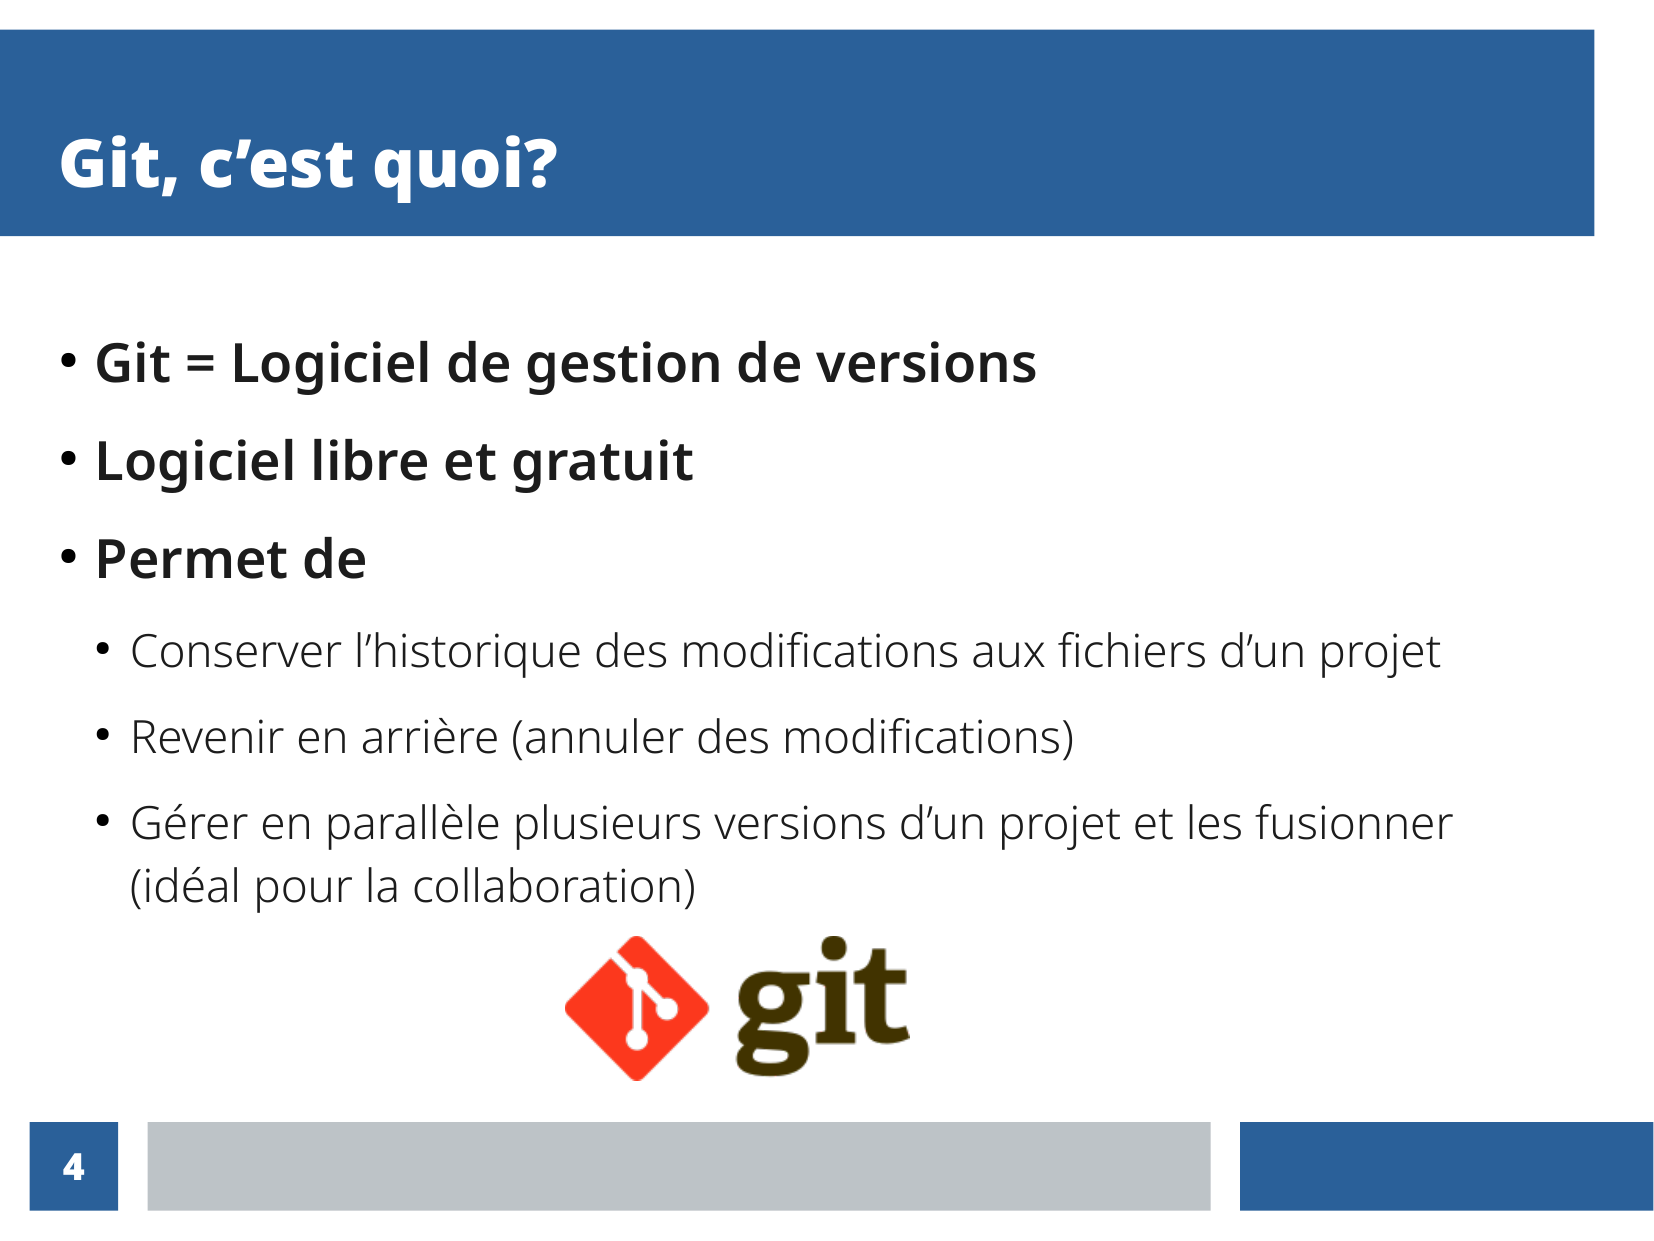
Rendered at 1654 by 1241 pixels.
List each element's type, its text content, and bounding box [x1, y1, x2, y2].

list Git = Logiciel de gestion de versions Logiciel libre et gratuit Permet de Conserver l’historique des modifications aux fichiers d’un projet Revenir en arrière (annuler des modifications) Gérer en parallèle plusieurs versions d’un projet et les fusionner (idéal pour la collaboration) [59, 324, 1565, 1093]
picture [565, 936, 910, 1081]
title Git, c’est quoi? [59, 59, 1595, 207]
